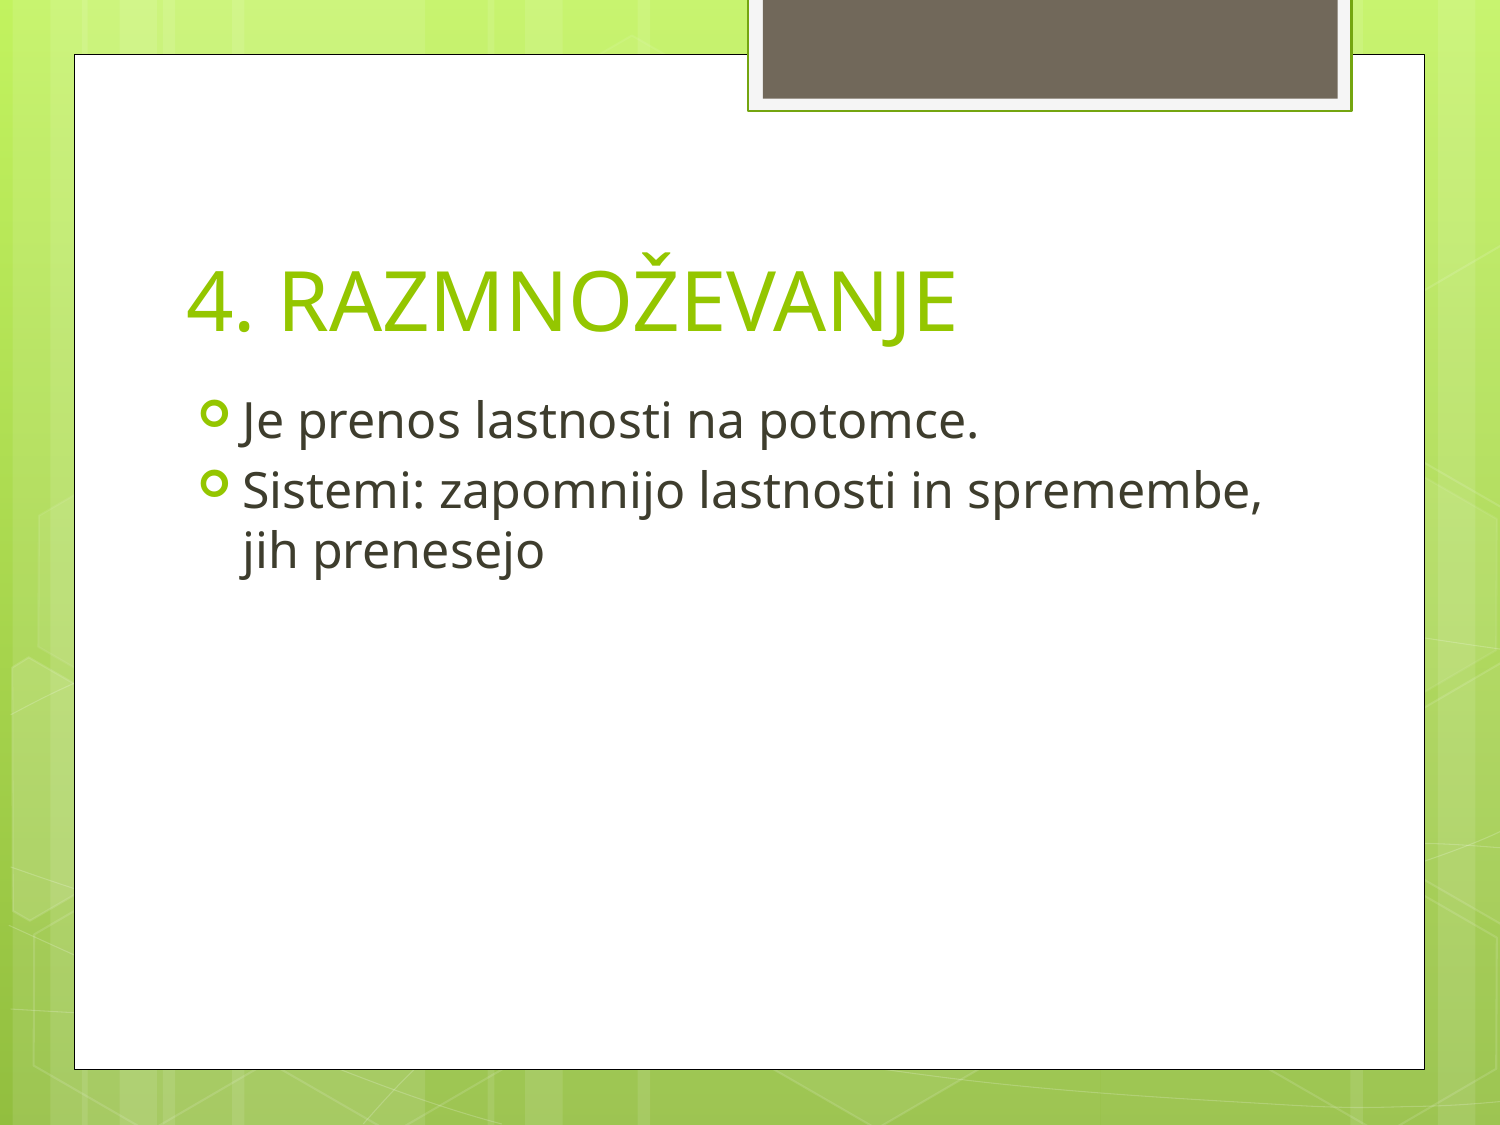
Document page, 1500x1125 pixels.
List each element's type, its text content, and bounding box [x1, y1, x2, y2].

title 4. RAZMNOŽEVANJE [171, 168, 1324, 356]
list Je prenos lastnosti na potomce. Sistemi: zapomnijo lastnosti in spremembe, jih prenesejo [171, 381, 1283, 957]
